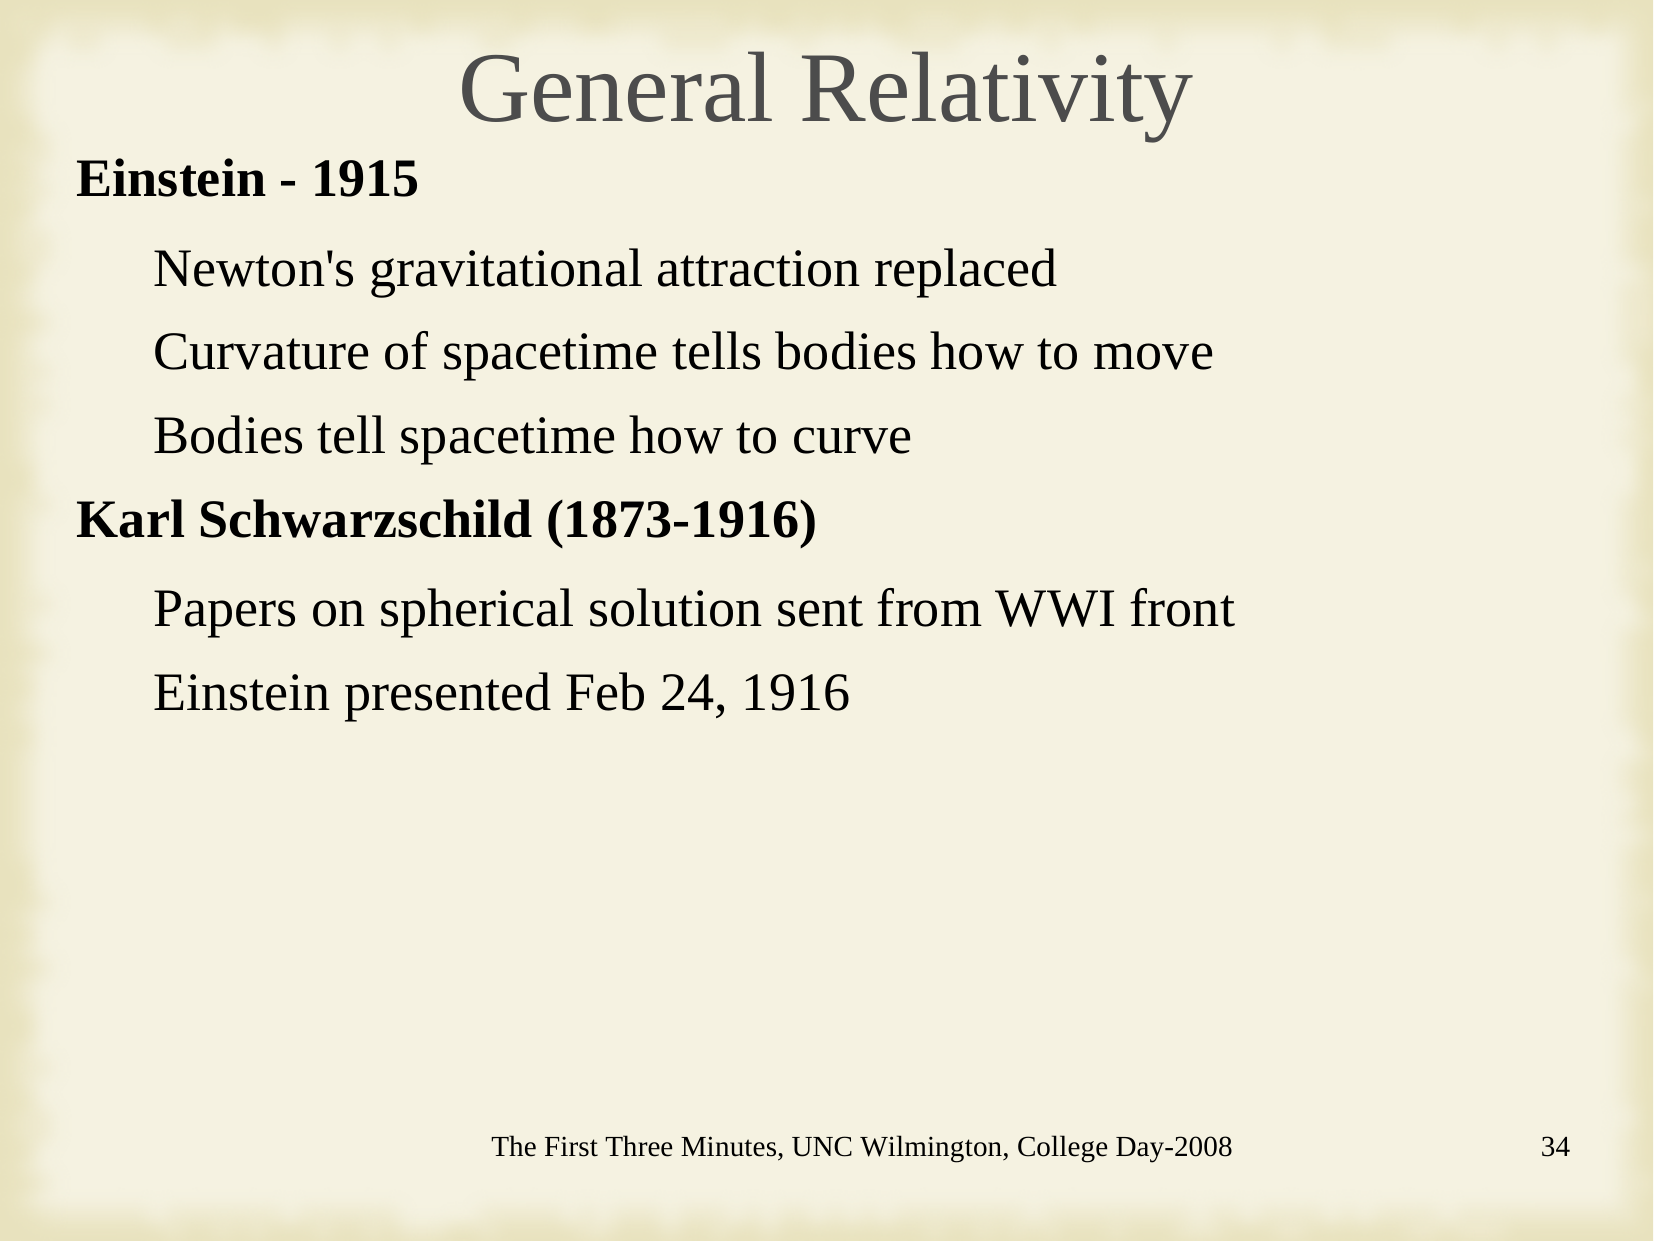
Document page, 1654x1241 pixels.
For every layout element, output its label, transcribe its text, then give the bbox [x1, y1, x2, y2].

list Einstein - 1915 Newton's gravitational attraction replaced Curvature of spacetime tells bodies how to move Bodies tell spacetime how to curve Karl Schwarzschild (1873-1916) Papers on spherical solution sent from WWI front Einstein presented Feb 24, 1916 [58, 148, 1547, 871]
title General Relativity [82, 0, 1571, 192]
picture [0, 0, 1654, 1241]
